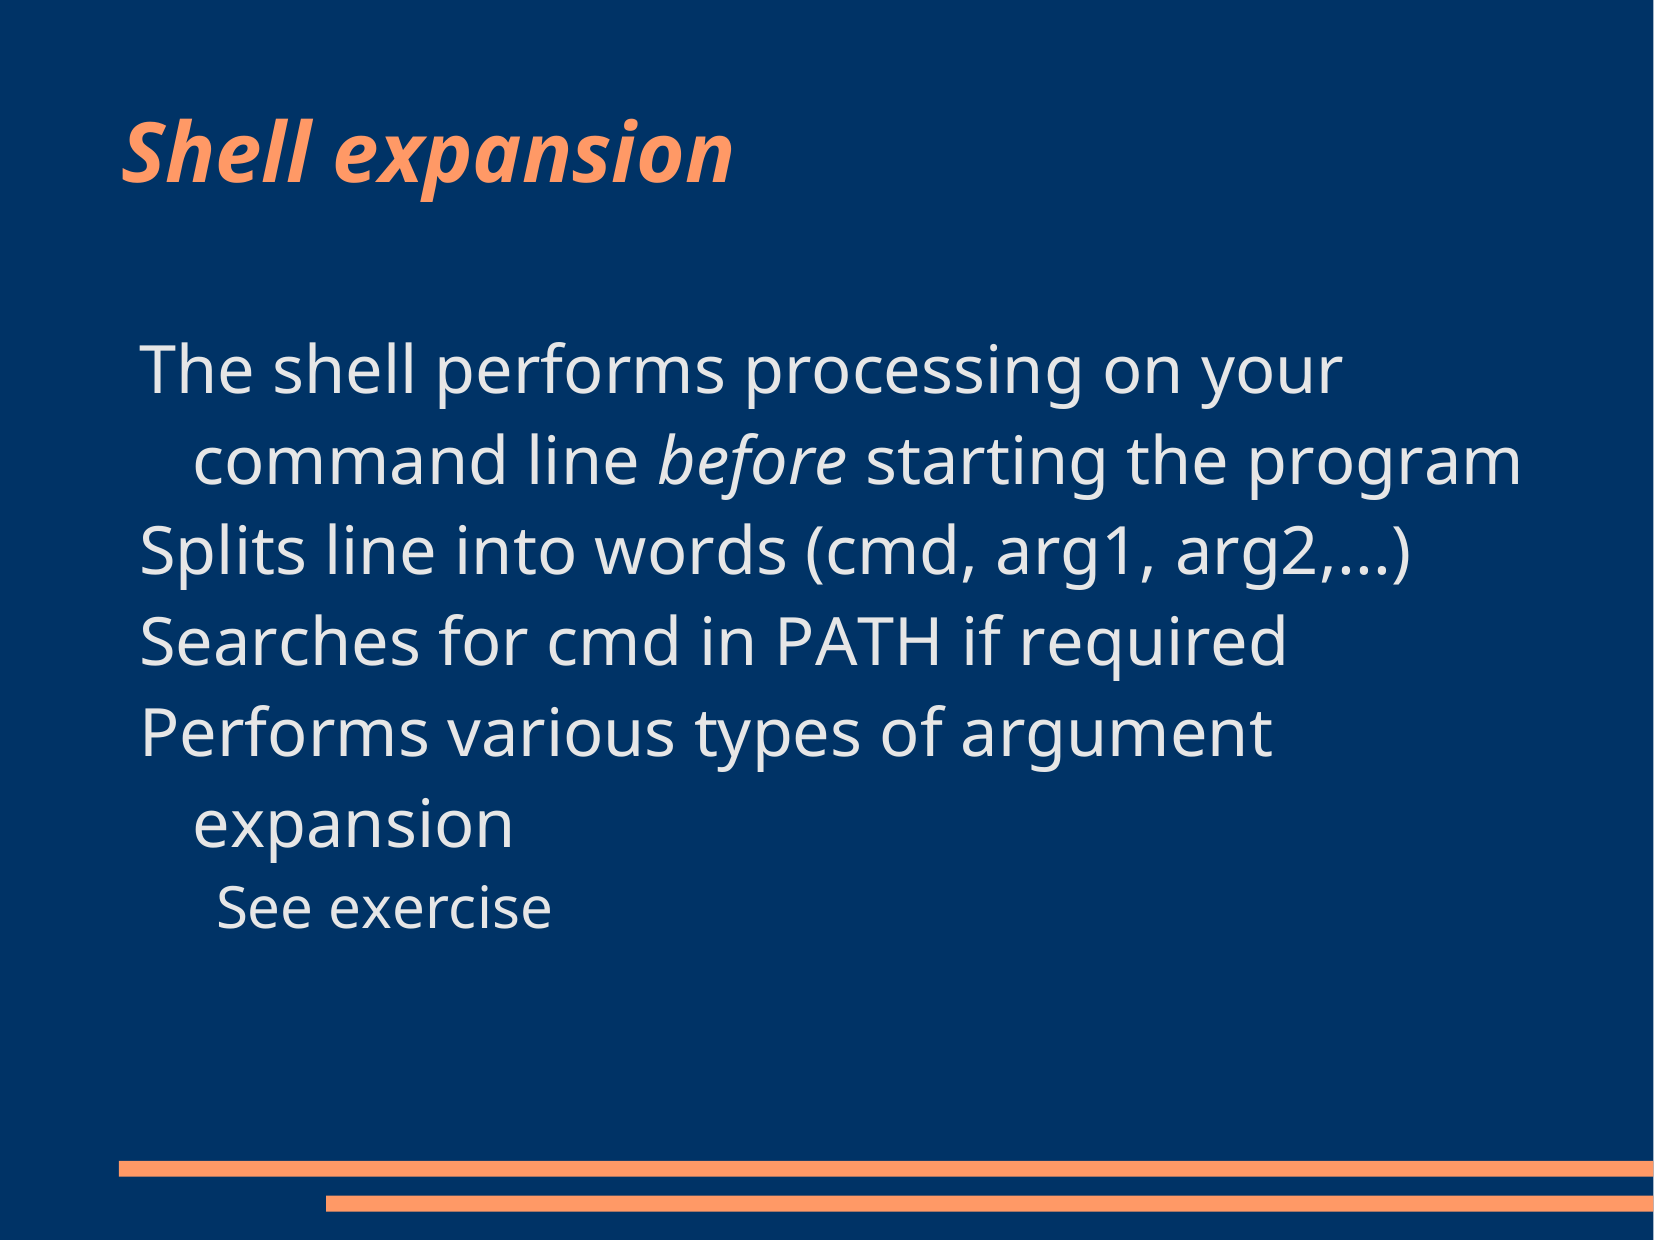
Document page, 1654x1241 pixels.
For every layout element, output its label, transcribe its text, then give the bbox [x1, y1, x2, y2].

title Shell expansion [121, 46, 1534, 254]
list The shell performs processing on your command line before starting the program Splits line into words (cmd, arg1, arg2,...) Searches for cmd in PATH if required Performs various types of argument expansion See exercise [121, 322, 1561, 1132]
